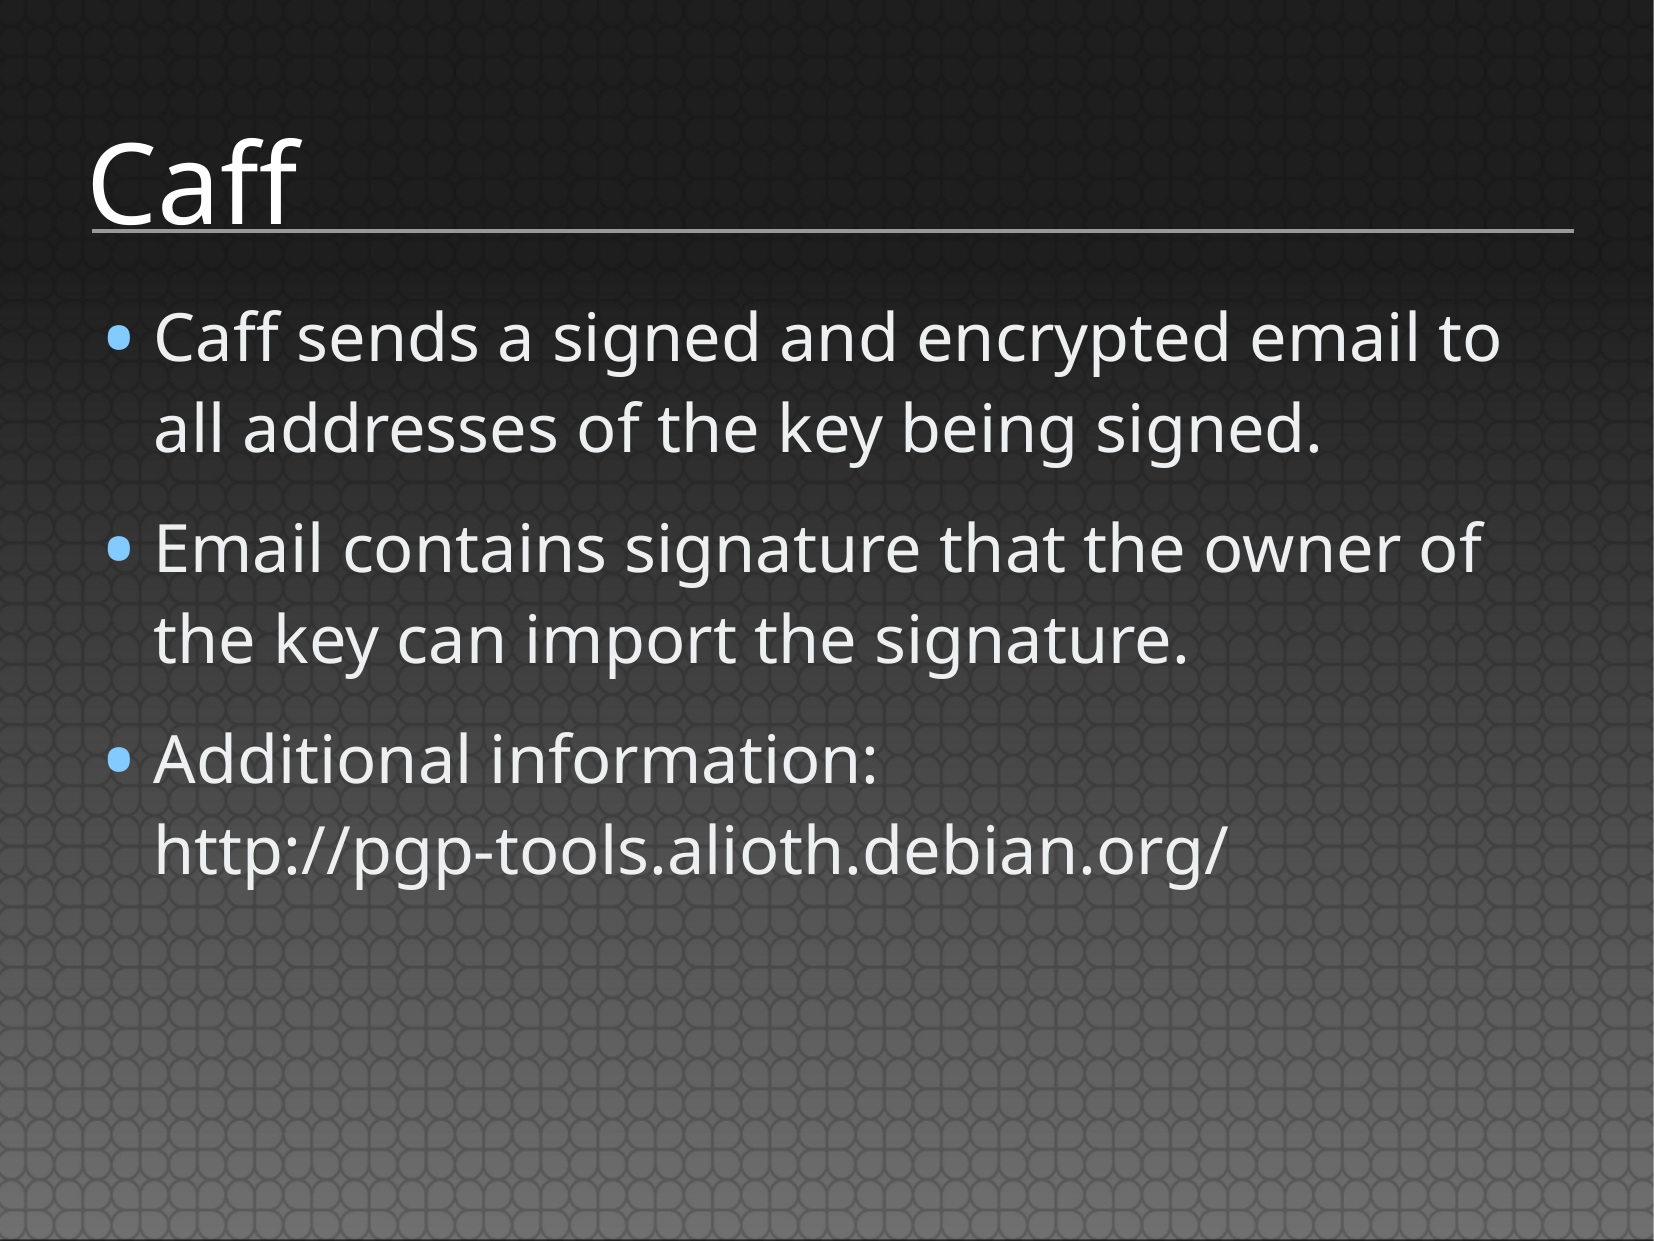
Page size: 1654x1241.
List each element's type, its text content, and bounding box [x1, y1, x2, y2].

list Caff sends a signed and encrypted email to all addresses of the key being signed. Email contains signature that the owner of the key can import the signature. Additional information: http://pgp-tools.alioth.debian.org/ [82, 290, 1571, 1094]
picture [0, 0, 1654, 1241]
title Caff [86, 84, 1576, 277]
